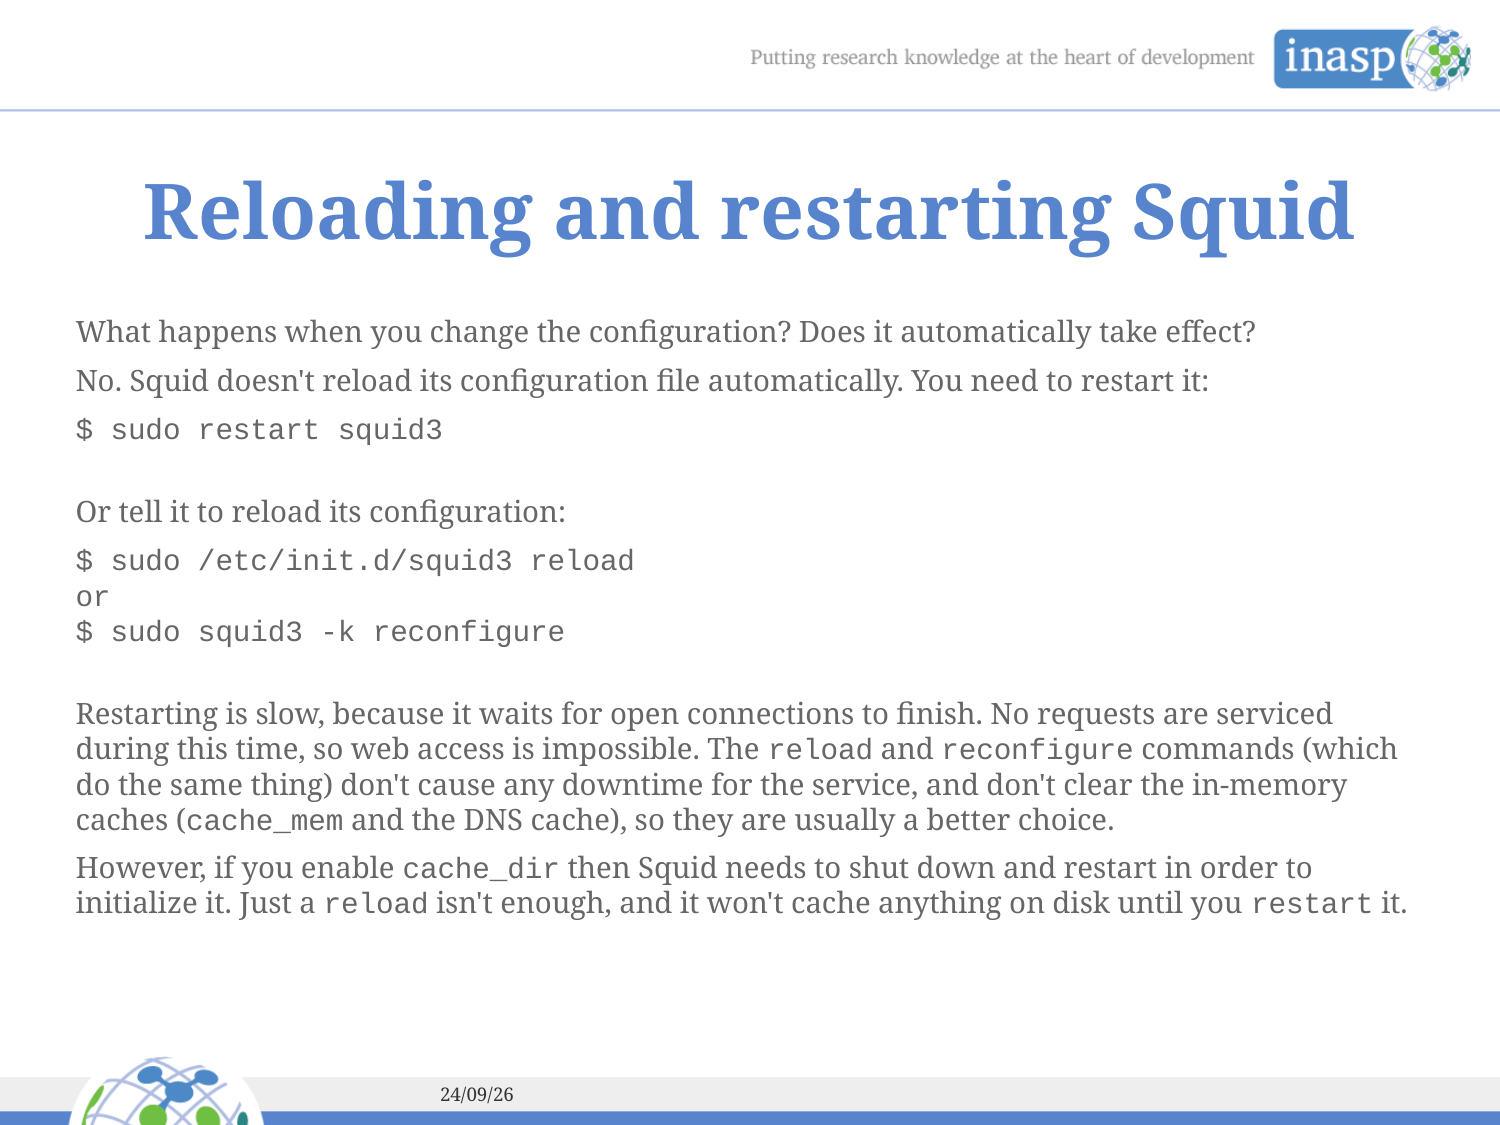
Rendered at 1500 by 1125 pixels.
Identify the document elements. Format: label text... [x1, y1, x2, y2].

list What happens when you change the configuration? Does it automatically take effect? No. Squid doesn't reload its configuration file automatically. You need to restart it: $ sudo restart squid3 Or tell it to reload its configuration: $ sudo /etc/init.d/squid3 reload or $ sudo squid3 -k reconfigure Restarting is slow, because it waits for open connections to finish. No requests are serviced during this time, so web access is impossible. The reload and reconfigure commands (which do the same thing) don't cause any downtime for the service, and don't clear the in-memory caches (cache_mem and the DNS cache), so they are usually a better choice. However, if you enable cache_dir then Squid needs to shut down and restart in order to initialize it. Just a reload isn't enough, and it won't cache anything on disk until you restart it. [75, 313, 1426, 967]
picture [0, 0, 1500, 1125]
title Reloading and restarting Squid [75, 129, 1426, 313]
